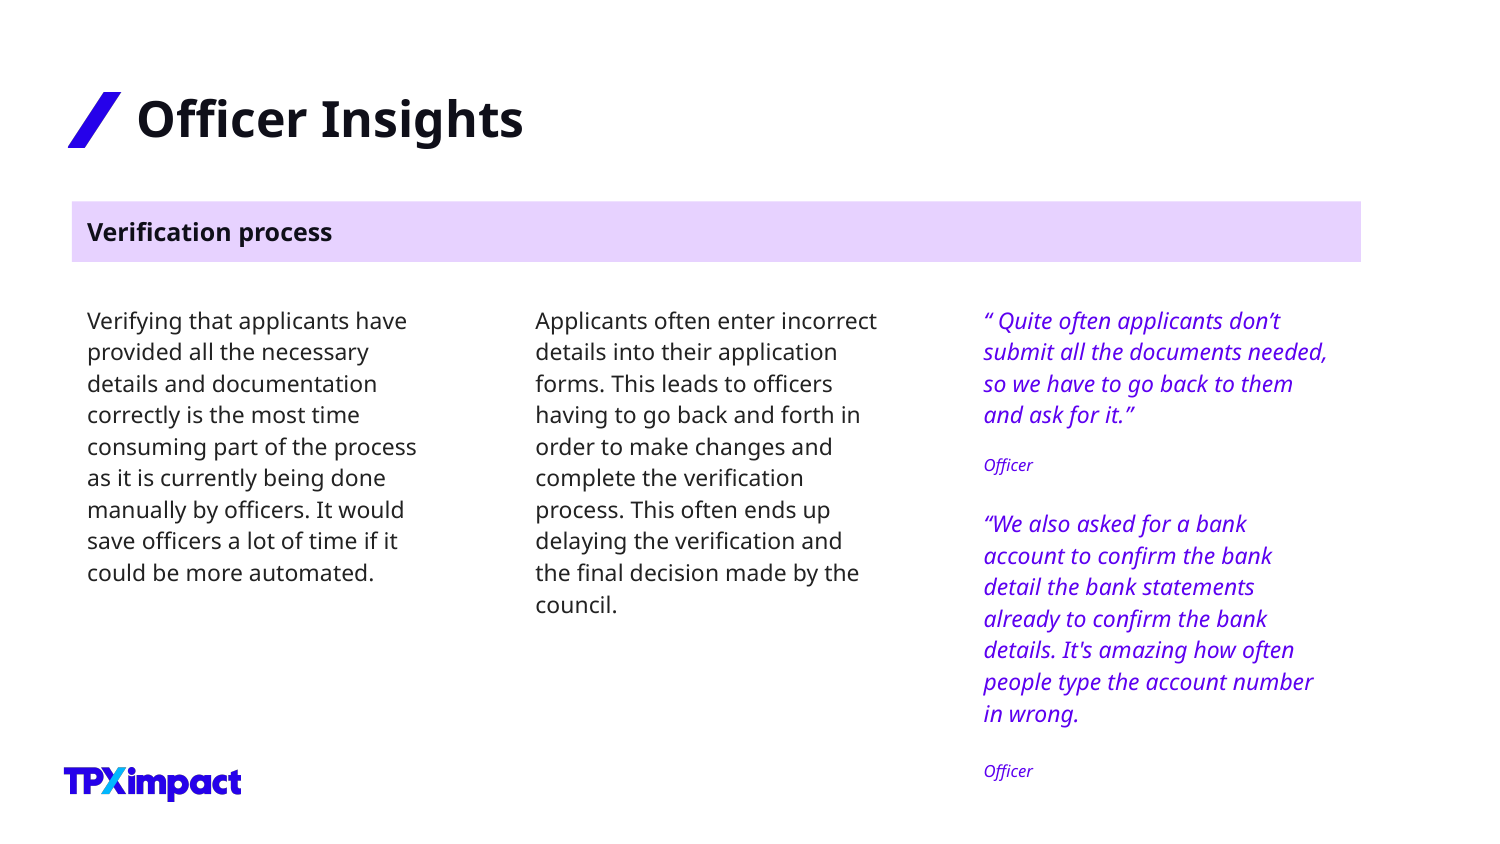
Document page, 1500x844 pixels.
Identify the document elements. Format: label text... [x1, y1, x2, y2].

text_box Verifying that applicants have provided all the necessary details and documentation correctly is the most time consuming part of the process as it is currently being done manually by officers. It would save officers a lot of time if it could be more automated. [71, 287, 451, 581]
text_box Verification process [71, 201, 1361, 262]
picture [67, 92, 121, 148]
title Officer Insights [121, 72, 1449, 167]
picture [63, 767, 241, 802]
text_box Applicants often enter incorrect details into their application forms. This leads to officers having to go back and forth in order to make changes and complete the verification process. This often ends up delaying the verification and the final decision made by the council. [520, 287, 899, 705]
text_box “ Quite often applicants don’t submit all the documents needed, so we have to go back to them and ask for it.” Officer “We also asked for a bank account to confirm the bank detail the bank statements already to confirm the bank details. It's amazing how often people type the account number in wrong. Officer [968, 287, 1347, 819]
